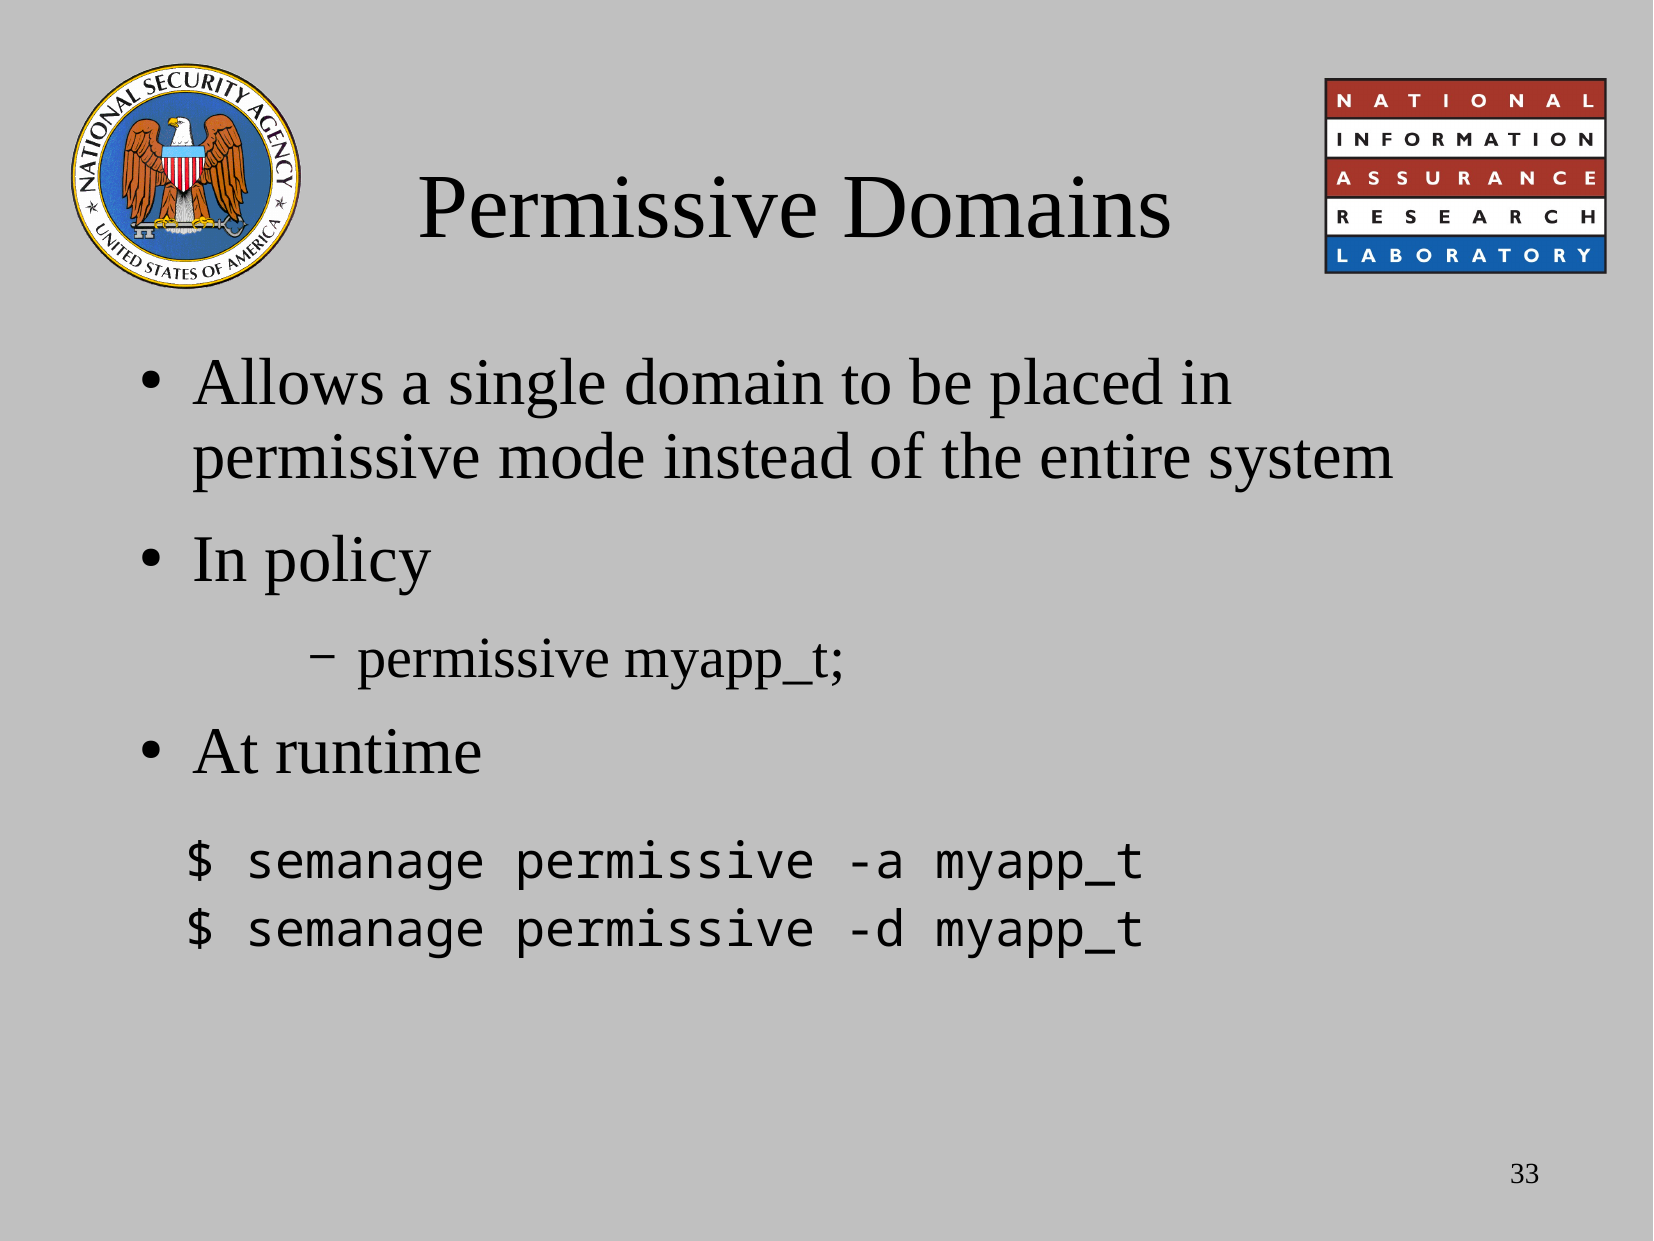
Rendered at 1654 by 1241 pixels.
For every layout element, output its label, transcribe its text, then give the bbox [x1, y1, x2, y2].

picture [1324, 78, 1607, 274]
list Allows a single domain to be placed in permissive mode instead of the entire system In policy permissive myapp_t; At runtime [121, 344, 1534, 825]
text_box $ semanage permissive -a myapp_t $ semanage permissive -d myapp_t [114, 825, 1577, 936]
picture [69, 61, 303, 291]
title Permissive Domains [312, 102, 1279, 311]
list Allows a single domain to be placed in permissive mode instead of the entire system In policy permissive myapp_t; At runtime [121, 936, 1534, 1127]
